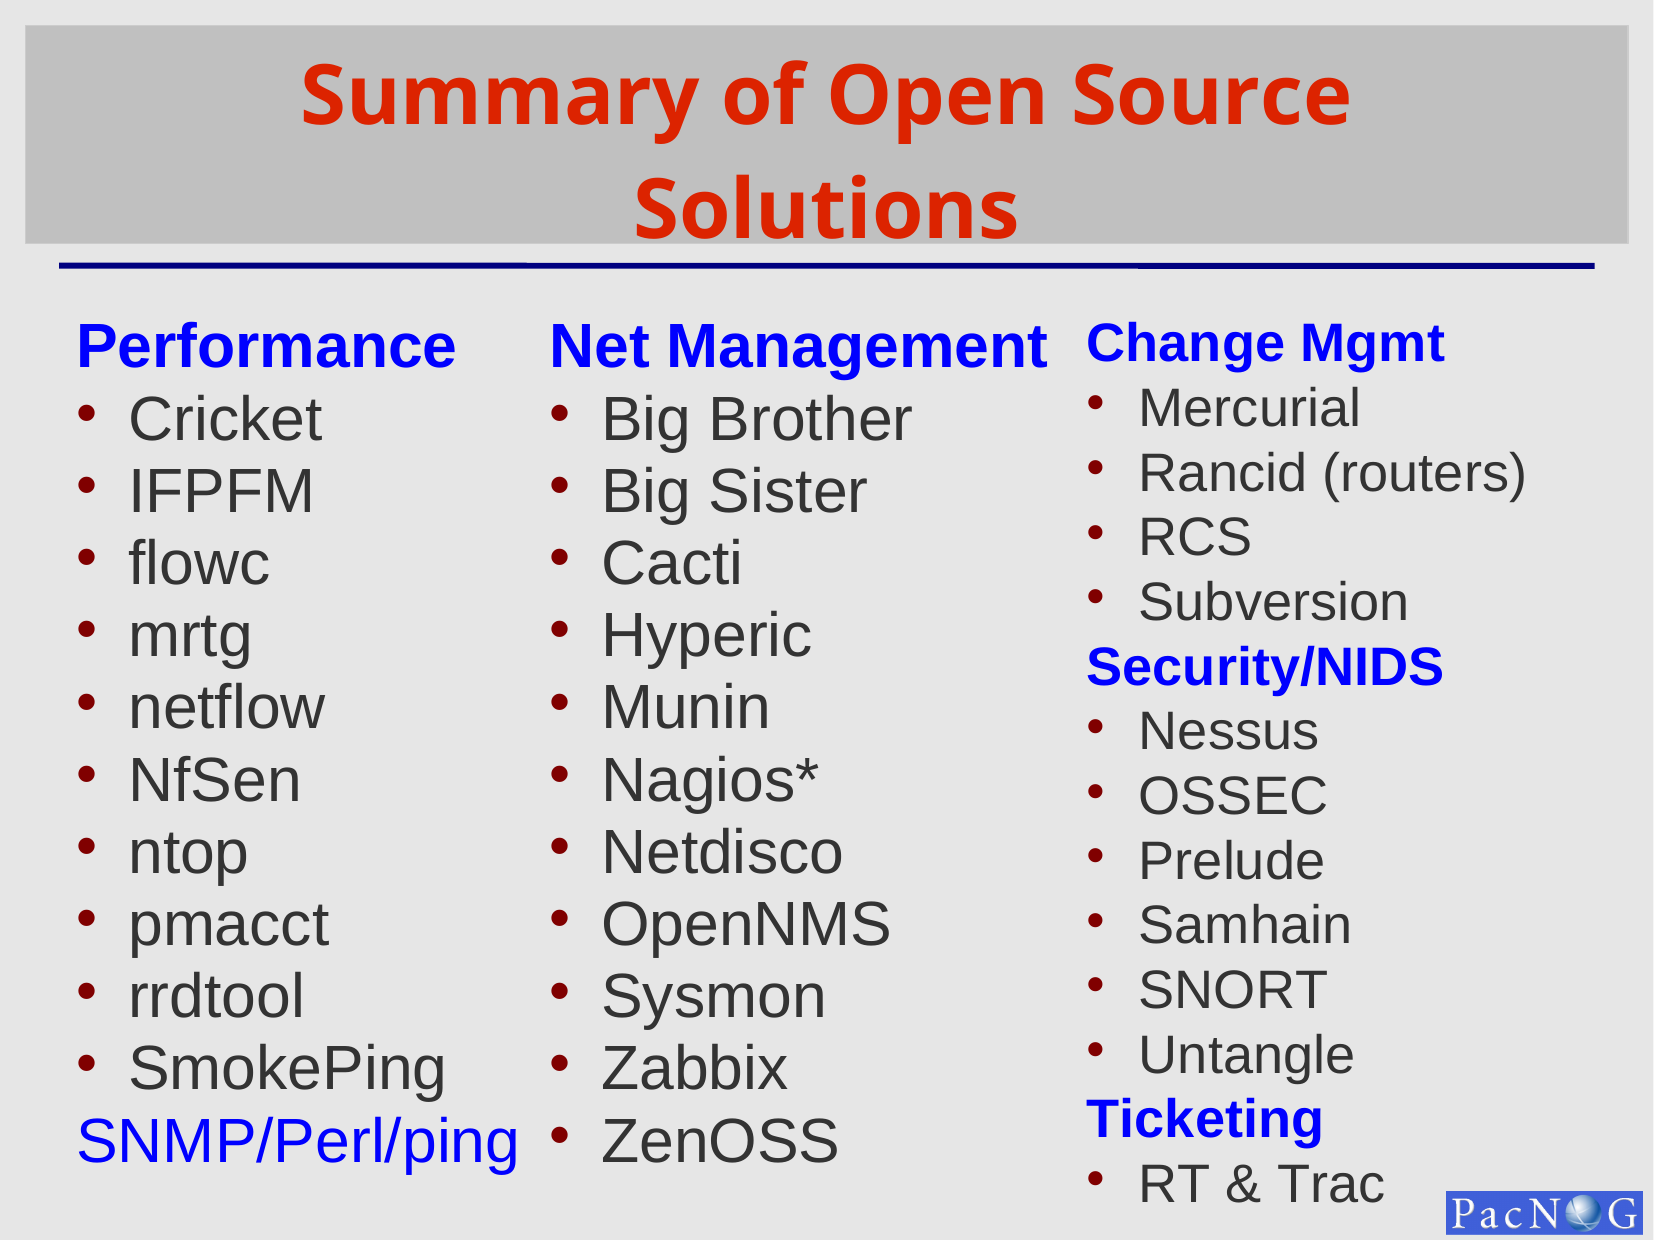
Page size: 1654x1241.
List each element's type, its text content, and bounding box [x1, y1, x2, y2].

list Performance Cricket IFPFM flowc mrtg netflow NfSen ntop pmacct rrdtool SmokePing SNMP/Perl/ping [59, 322, 531, 1187]
title Summary of Open Source Solutions [121, 46, 1532, 253]
list Net Management Big Brother Big Sister Cacti Hyperic Munin Nagios* Netdisco OpenNMS Sysmon Zabbix ZenOSS [531, 322, 1063, 1187]
list Change Mgmt Mercurial Rancid (routers) RCS Subversion Security/NIDS Nessus OSSEC Prelude Samhain SNORT Untangle Ticketing RT & Trac [1069, 322, 1601, 1224]
picture [1446, 1191, 1643, 1235]
